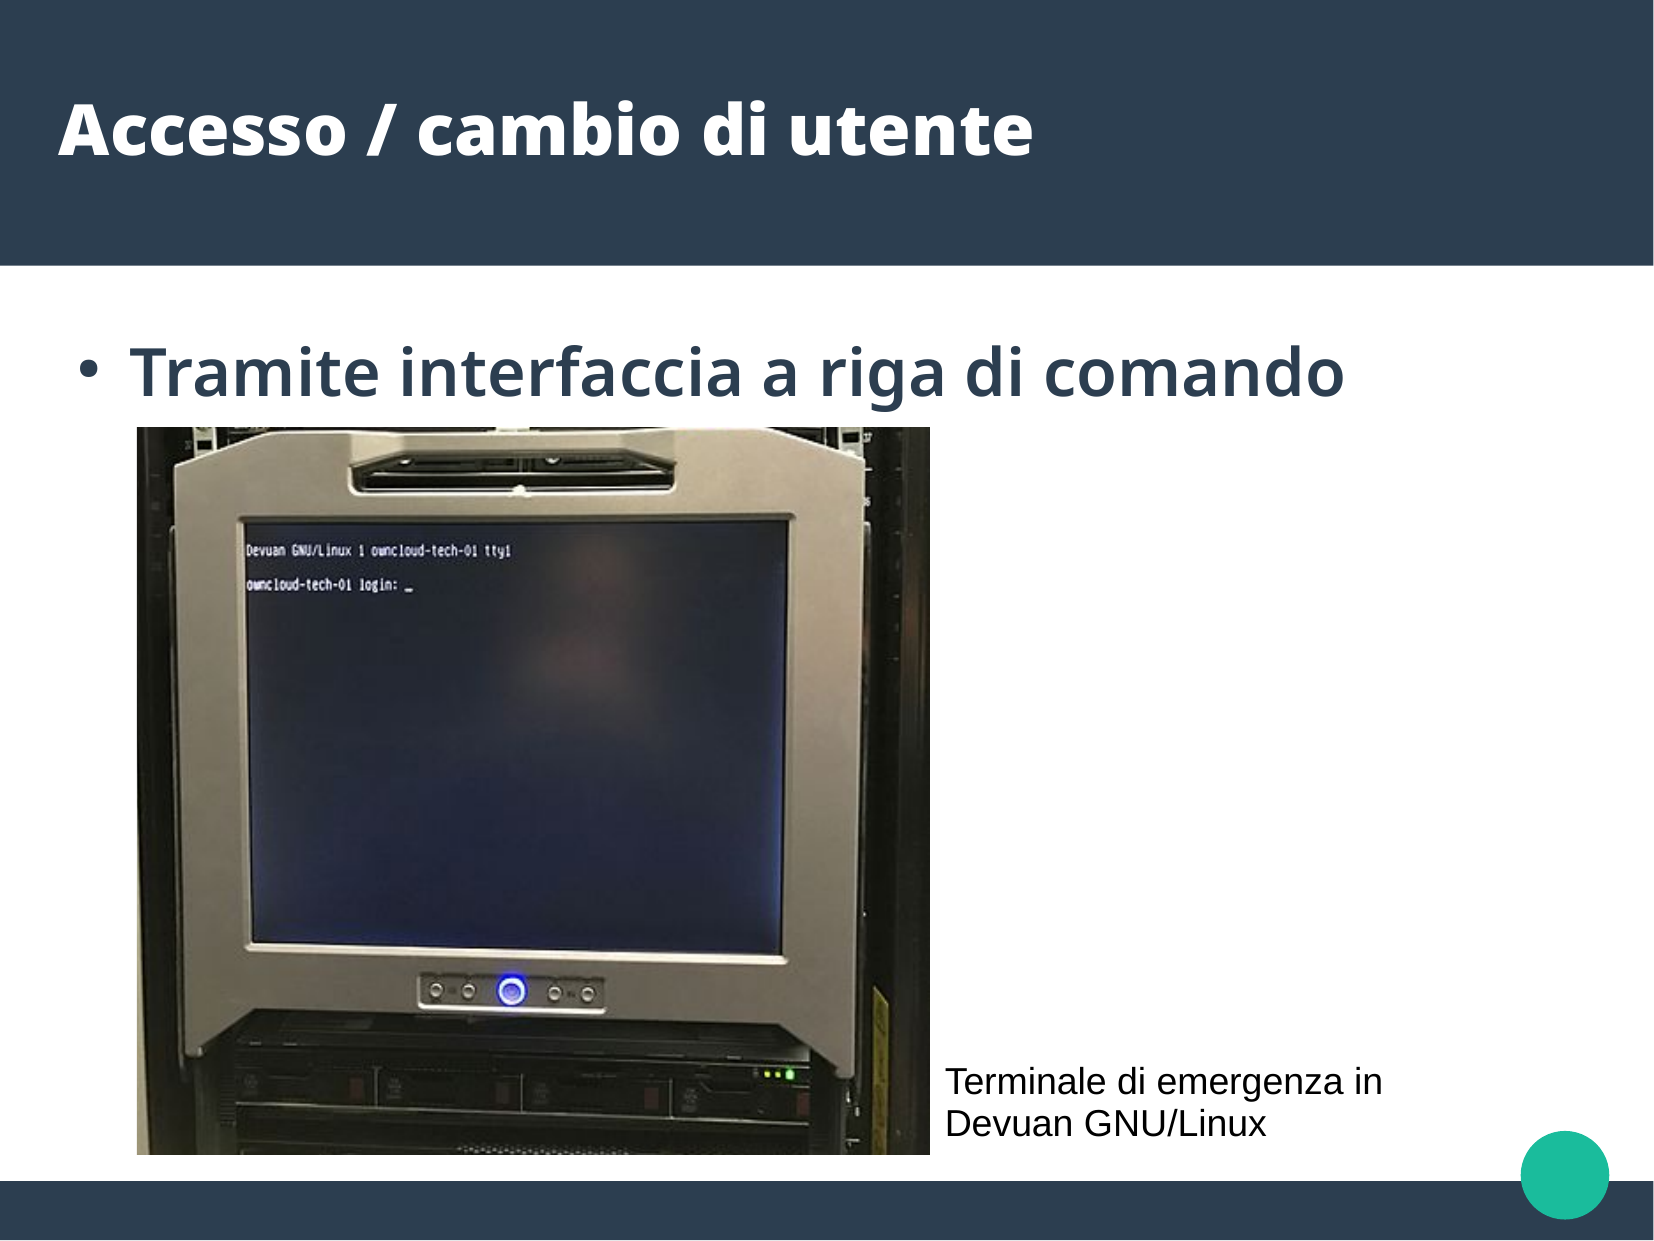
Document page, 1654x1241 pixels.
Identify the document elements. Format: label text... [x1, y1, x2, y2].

list Tramite interfaccia a riga di comando [59, 324, 1595, 1152]
picture [136, 427, 931, 1155]
text_box Terminale di emergenza in Devuan GNU/Linux [930, 1052, 1471, 1194]
title Accesso / cambio di utente [59, 49, 1595, 207]
